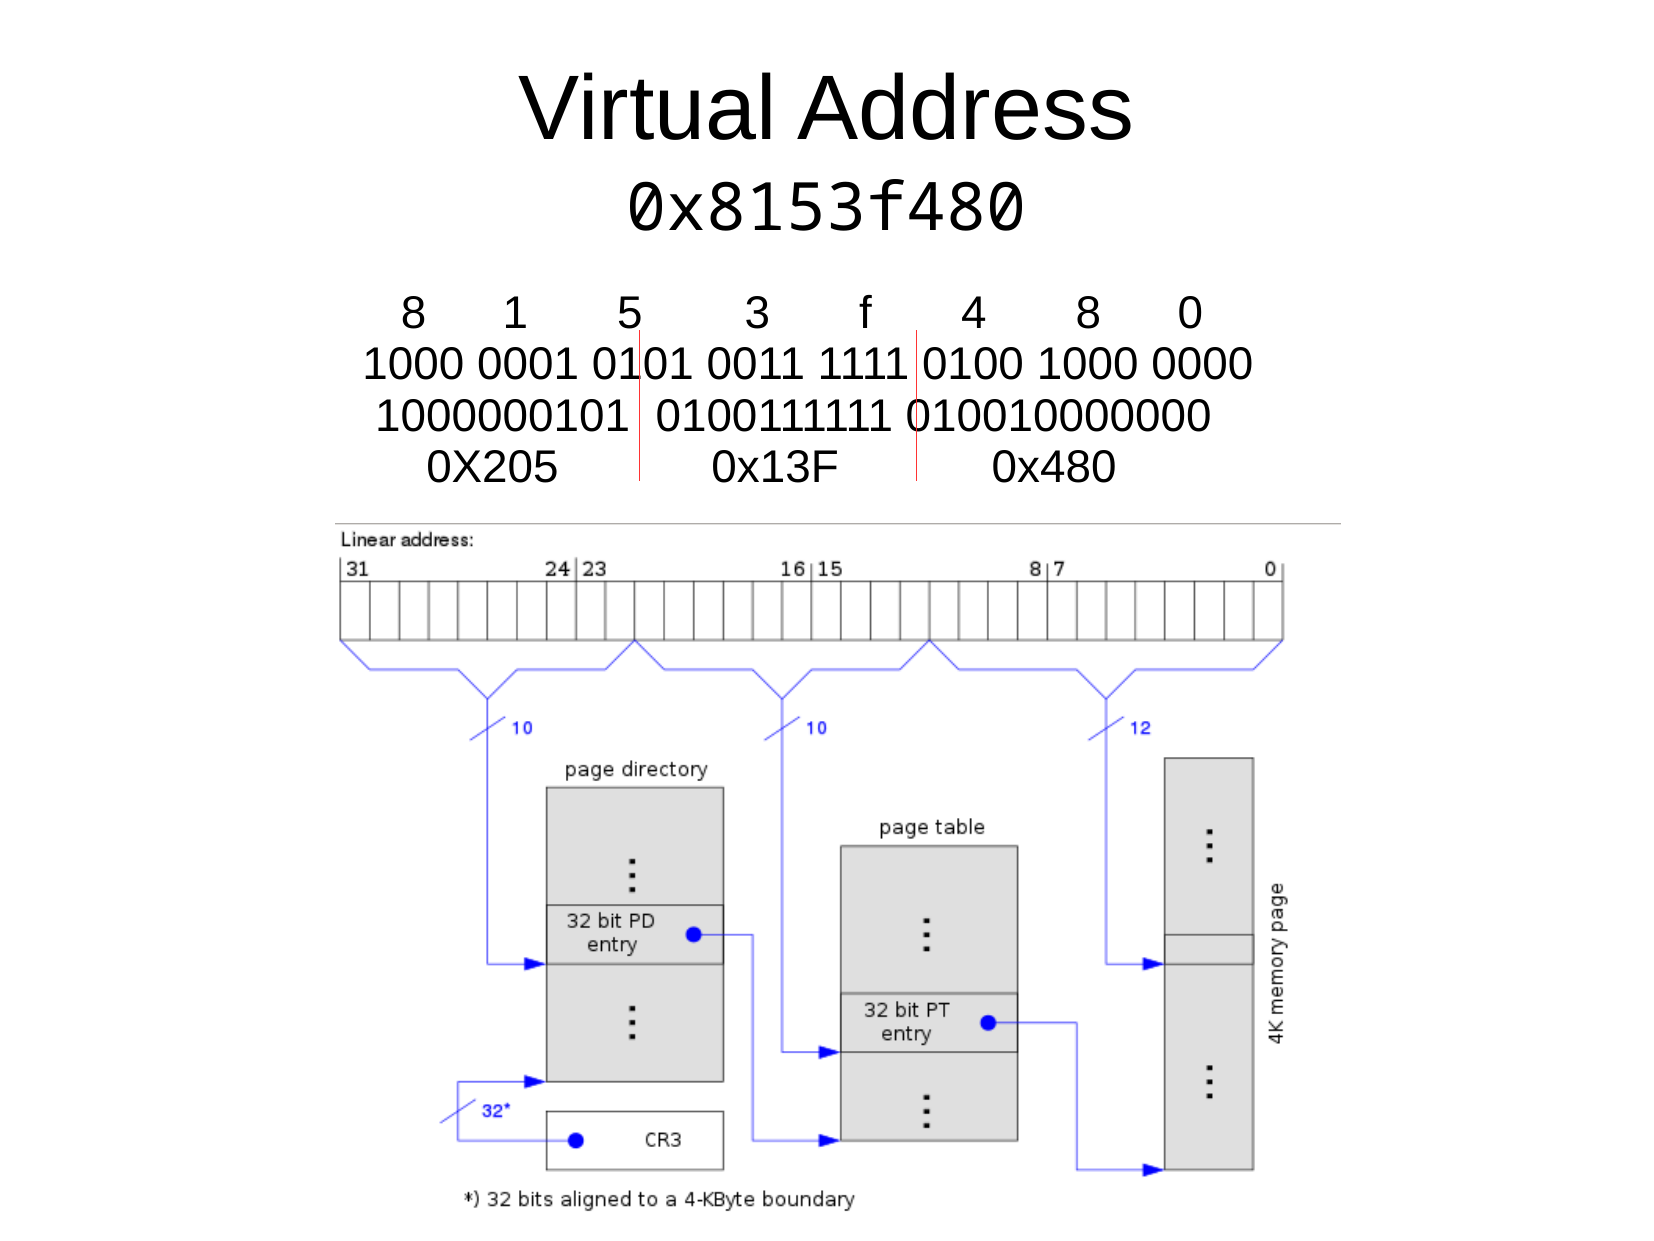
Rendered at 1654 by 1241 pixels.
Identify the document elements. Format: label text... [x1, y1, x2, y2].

title Virtual Address 0x8153f480 [82, 49, 1571, 257]
text_box 8 1 5 3 f 4 8 0 1000 0001 0101 0011 1111 0100 1000 0000 1000000101 0100111111 010010000000 0X205 0x13F 0x480 [347, 279, 1283, 500]
picture [335, 523, 1341, 1241]
